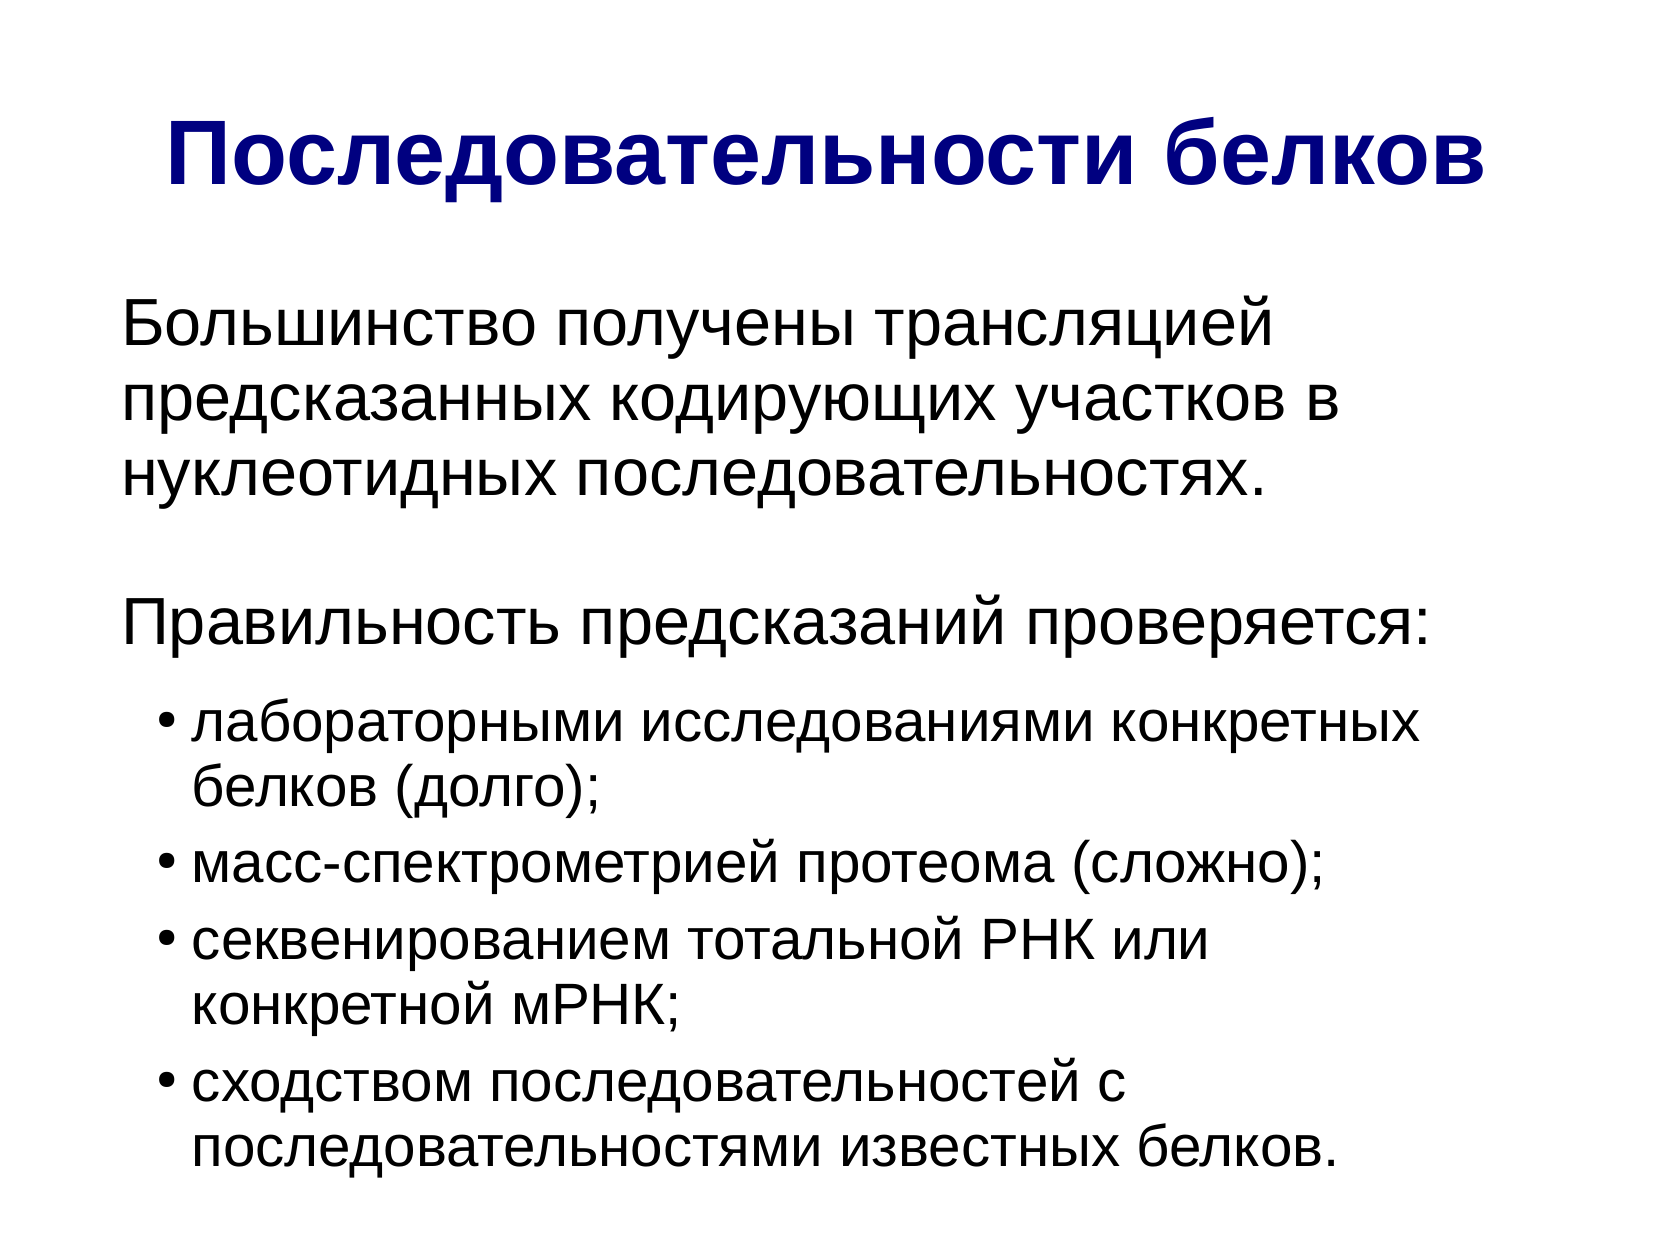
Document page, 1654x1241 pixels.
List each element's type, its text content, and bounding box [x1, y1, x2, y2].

text_box Большинство получены трансляцией предсказанных кодирующих участков в нуклеотидных последовательностях. Правильность предсказаний проверяется: лабораторными исследованиями конкретных белков (долго); масс-спектрометрией протеома (сложно); секвенированием тотальной РНК или конкретной мРНК; сходством последовательностей с последовательностями известных белков. [106, 277, 1489, 1187]
title Последовательности белков [82, 49, 1571, 257]
